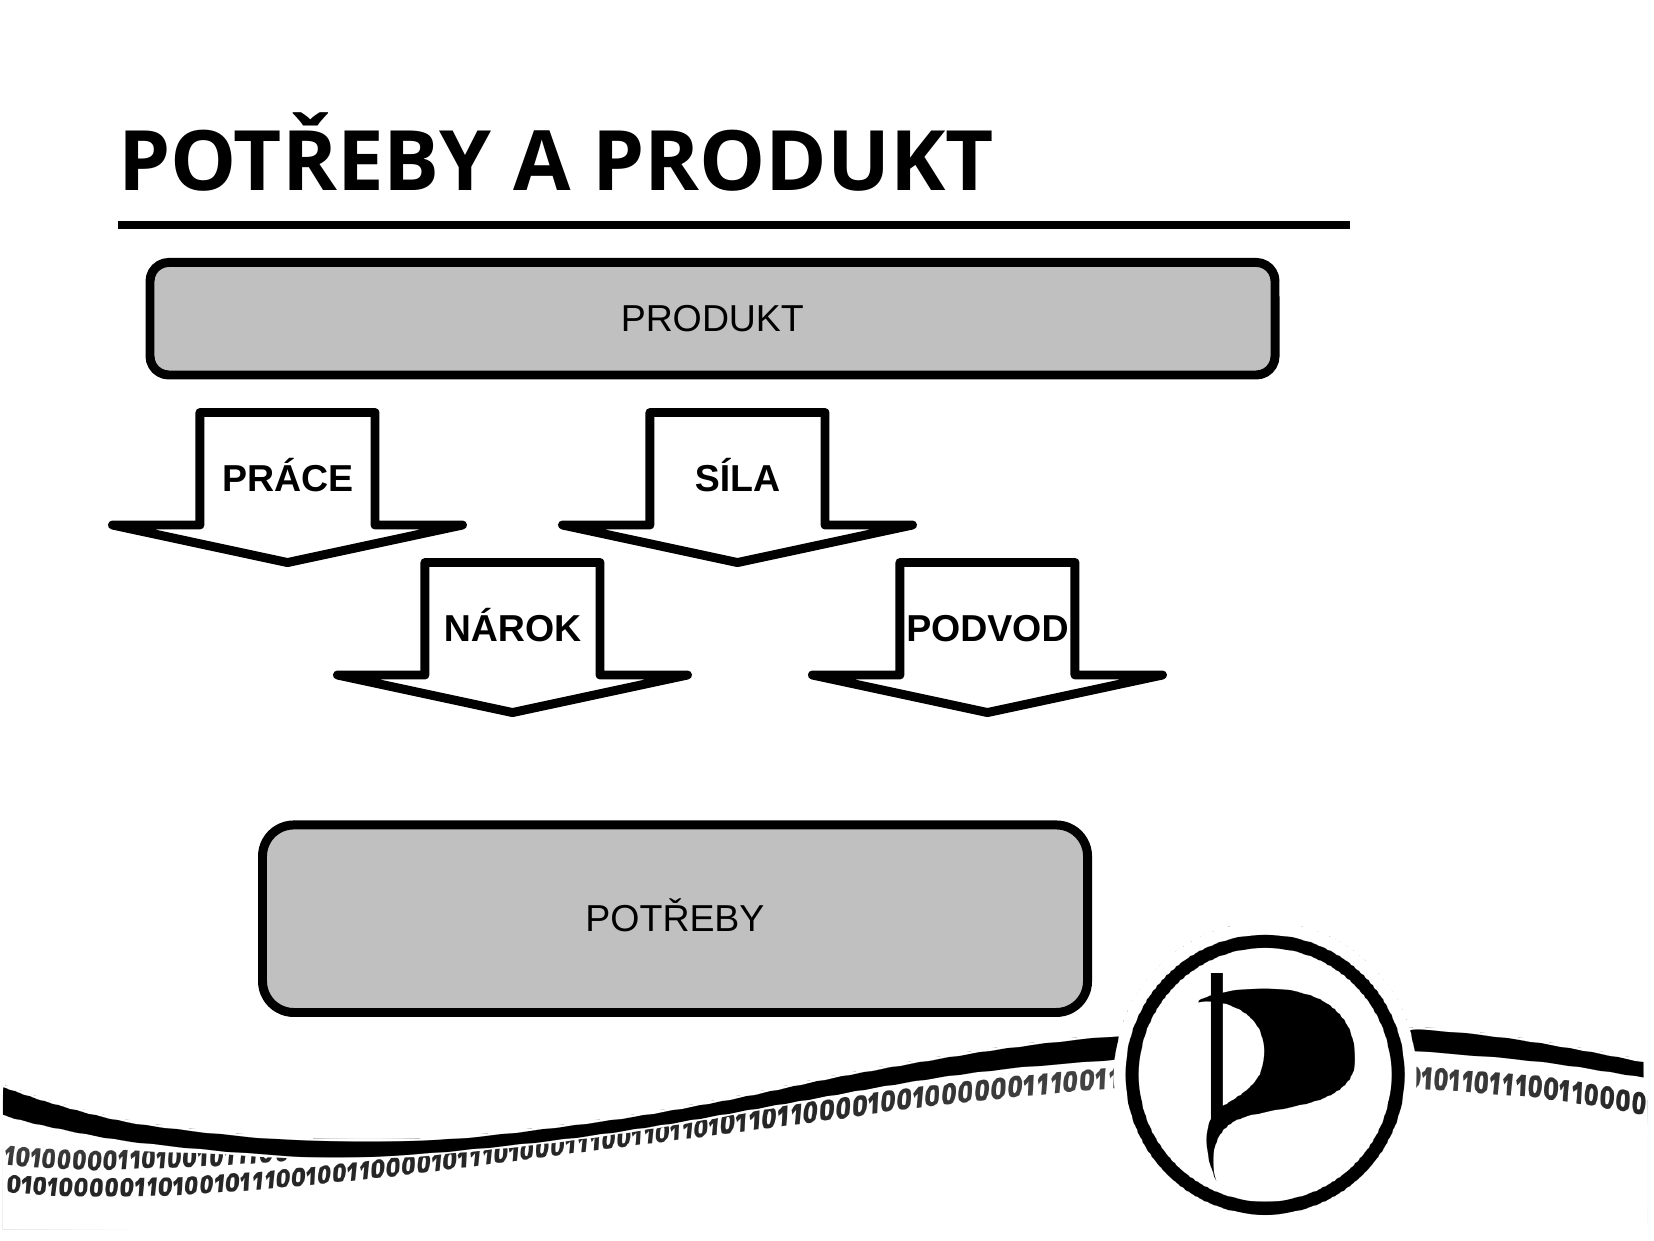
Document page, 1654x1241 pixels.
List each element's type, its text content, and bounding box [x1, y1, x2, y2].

title POTŘEBY A PRODUKT [118, 22, 1576, 216]
picture [0, 922, 1648, 1230]
text_box NÁROK [337, 562, 688, 713]
text_box SÍLA [562, 412, 913, 563]
text_box PODVOD [812, 562, 1163, 713]
text_box PRÁCE [112, 412, 463, 563]
text_box PRODUKT [150, 262, 1276, 376]
text_box POTŘEBY [262, 824, 1088, 1013]
